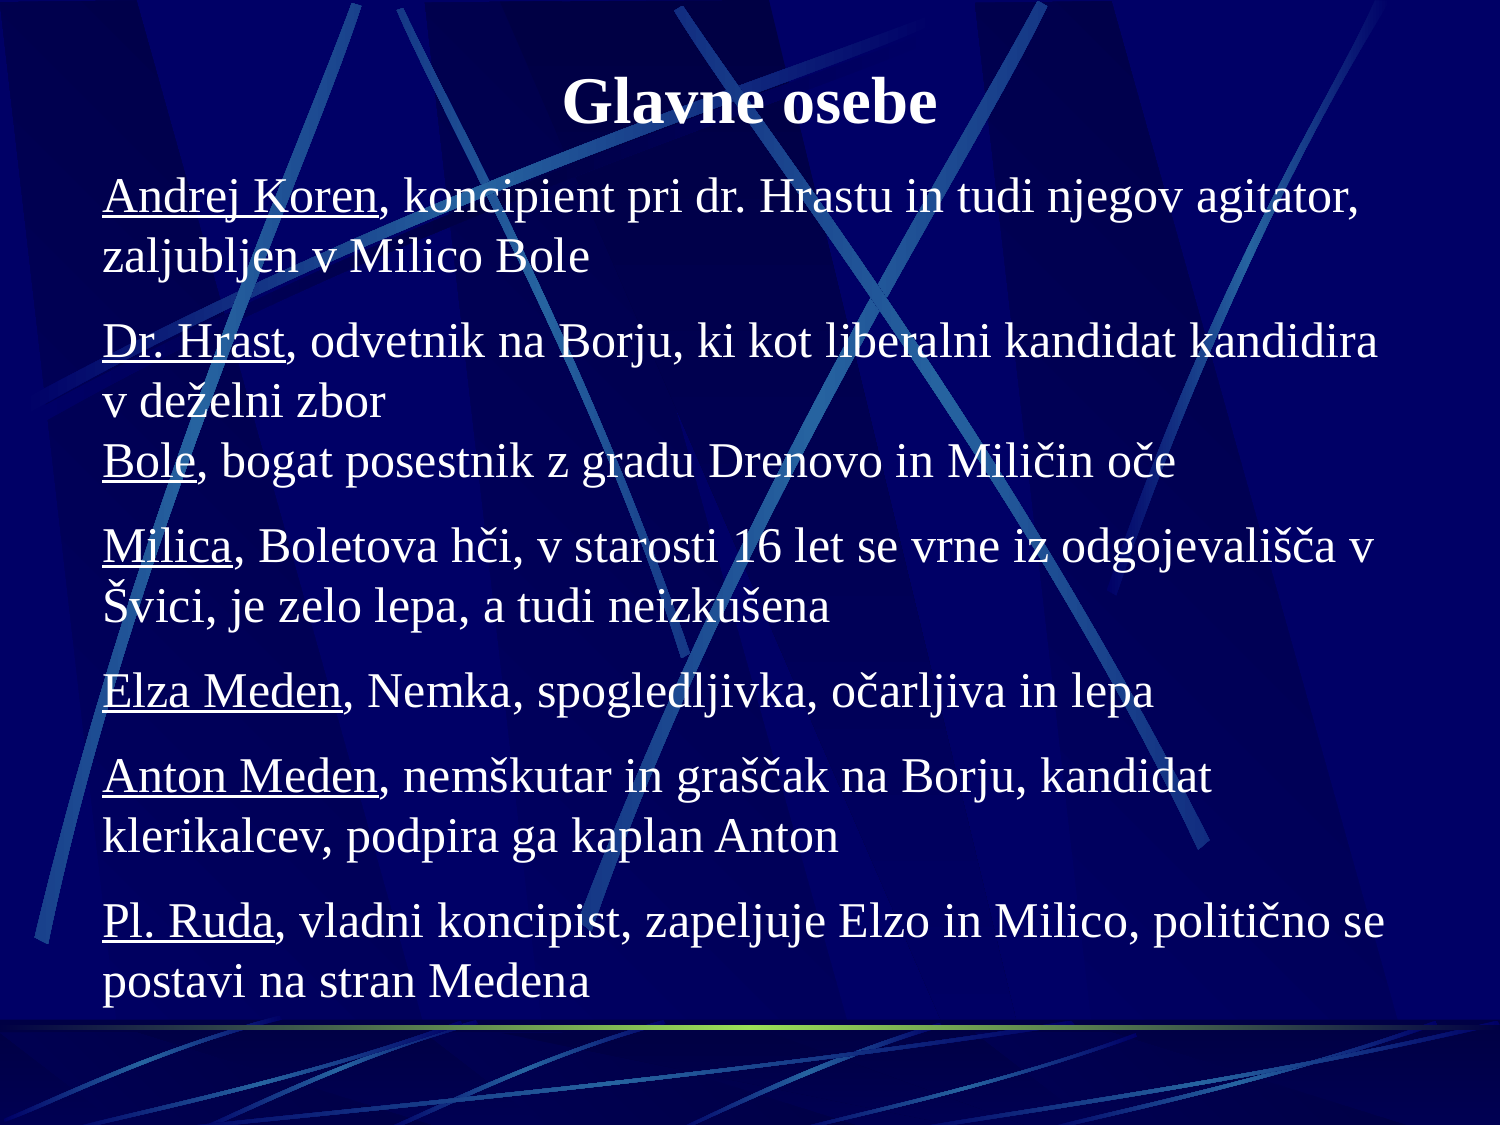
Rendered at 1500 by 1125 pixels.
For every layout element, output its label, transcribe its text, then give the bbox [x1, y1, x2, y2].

text_box Glavne osebe Andrej Koren, koncipient pri dr. Hrastu in tudi njegov agitator, zaljubljen v Milico Bole Dr. Hrast, odvetnik na Borju, ki kot liberalni kandidat kandidira v deželni zbor Bole, bogat posestnik z gradu Drenovo in Miličin oče Milica, Boletova hči, v starosti 16 let se vrne iz odgojevališča v Švici, je zelo lepa, a tudi neizkušena Elza Meden, Nemka, spogledljivka, očarljiva in lepa Anton Meden, nemškutar in graščak na Borju, kandidat klerikalcev, podpira ga kaplan Anton Pl. Ruda, vladni koncipist, zapeljuje Elzo in Milico, politično se postavi na stran Medena [87, 49, 1413, 1015]
